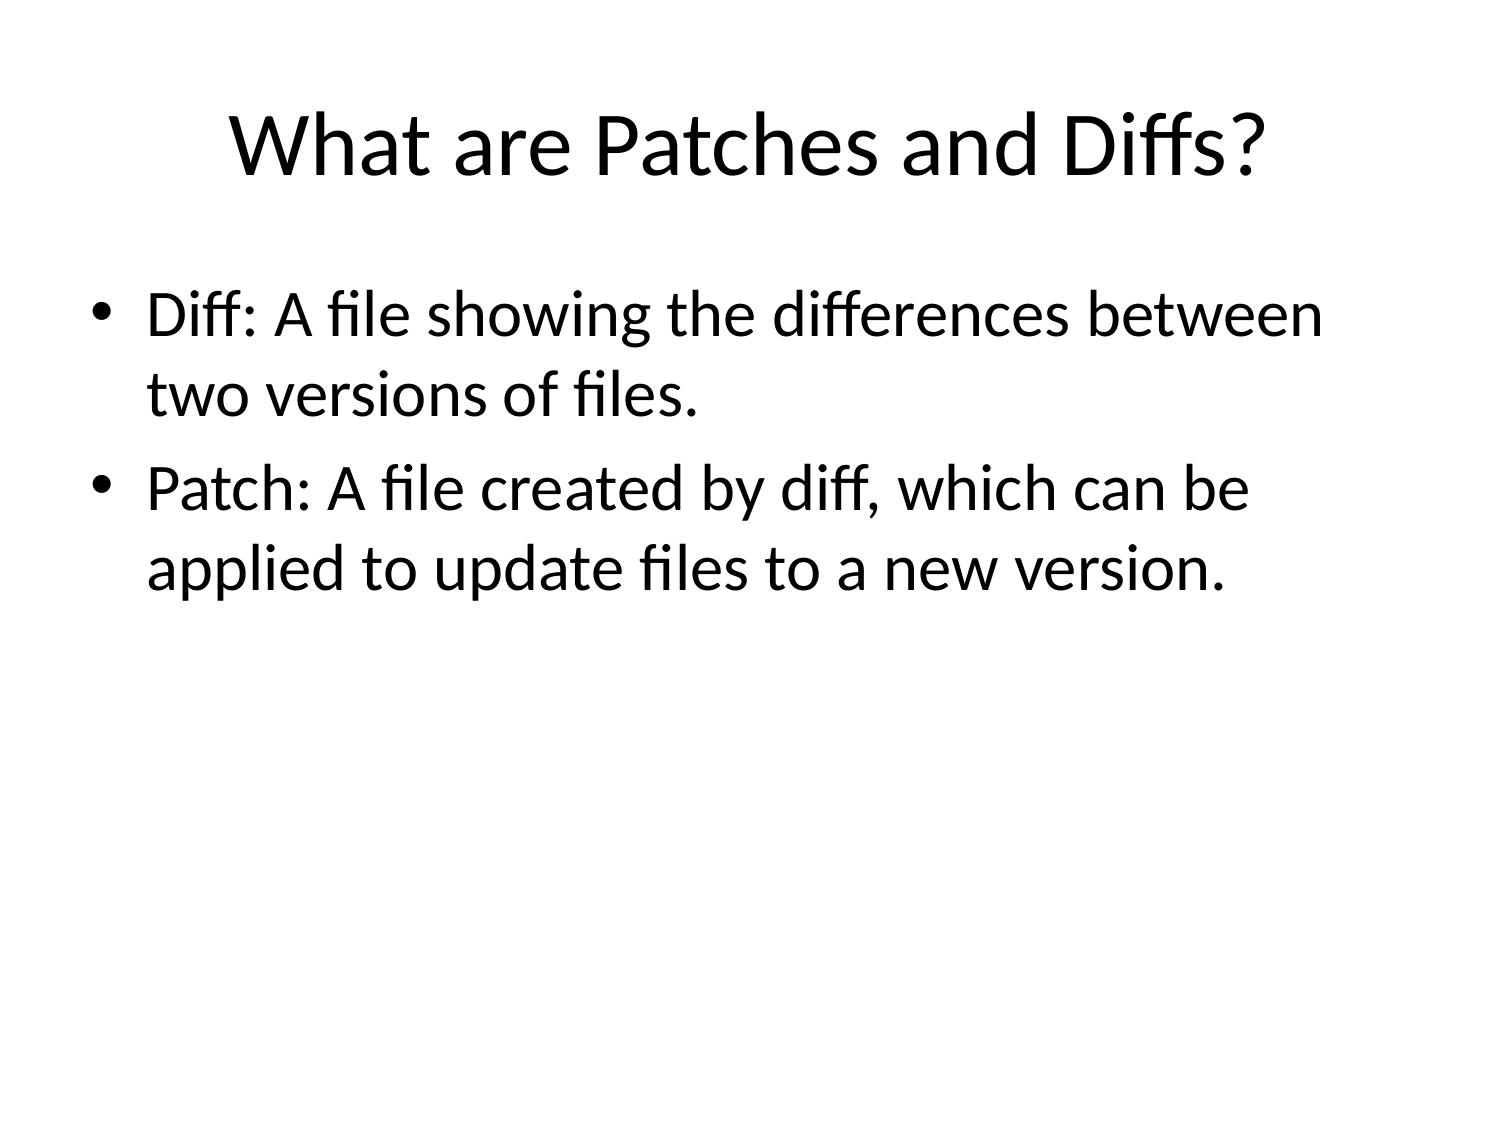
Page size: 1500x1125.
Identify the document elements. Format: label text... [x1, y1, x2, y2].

list Diff: A file showing the differences between two versions of files. Patch: A file created by diff, which can be applied to update files to a new version. [75, 262, 1425, 1005]
title What are Patches and Diffs? [75, 45, 1425, 233]
